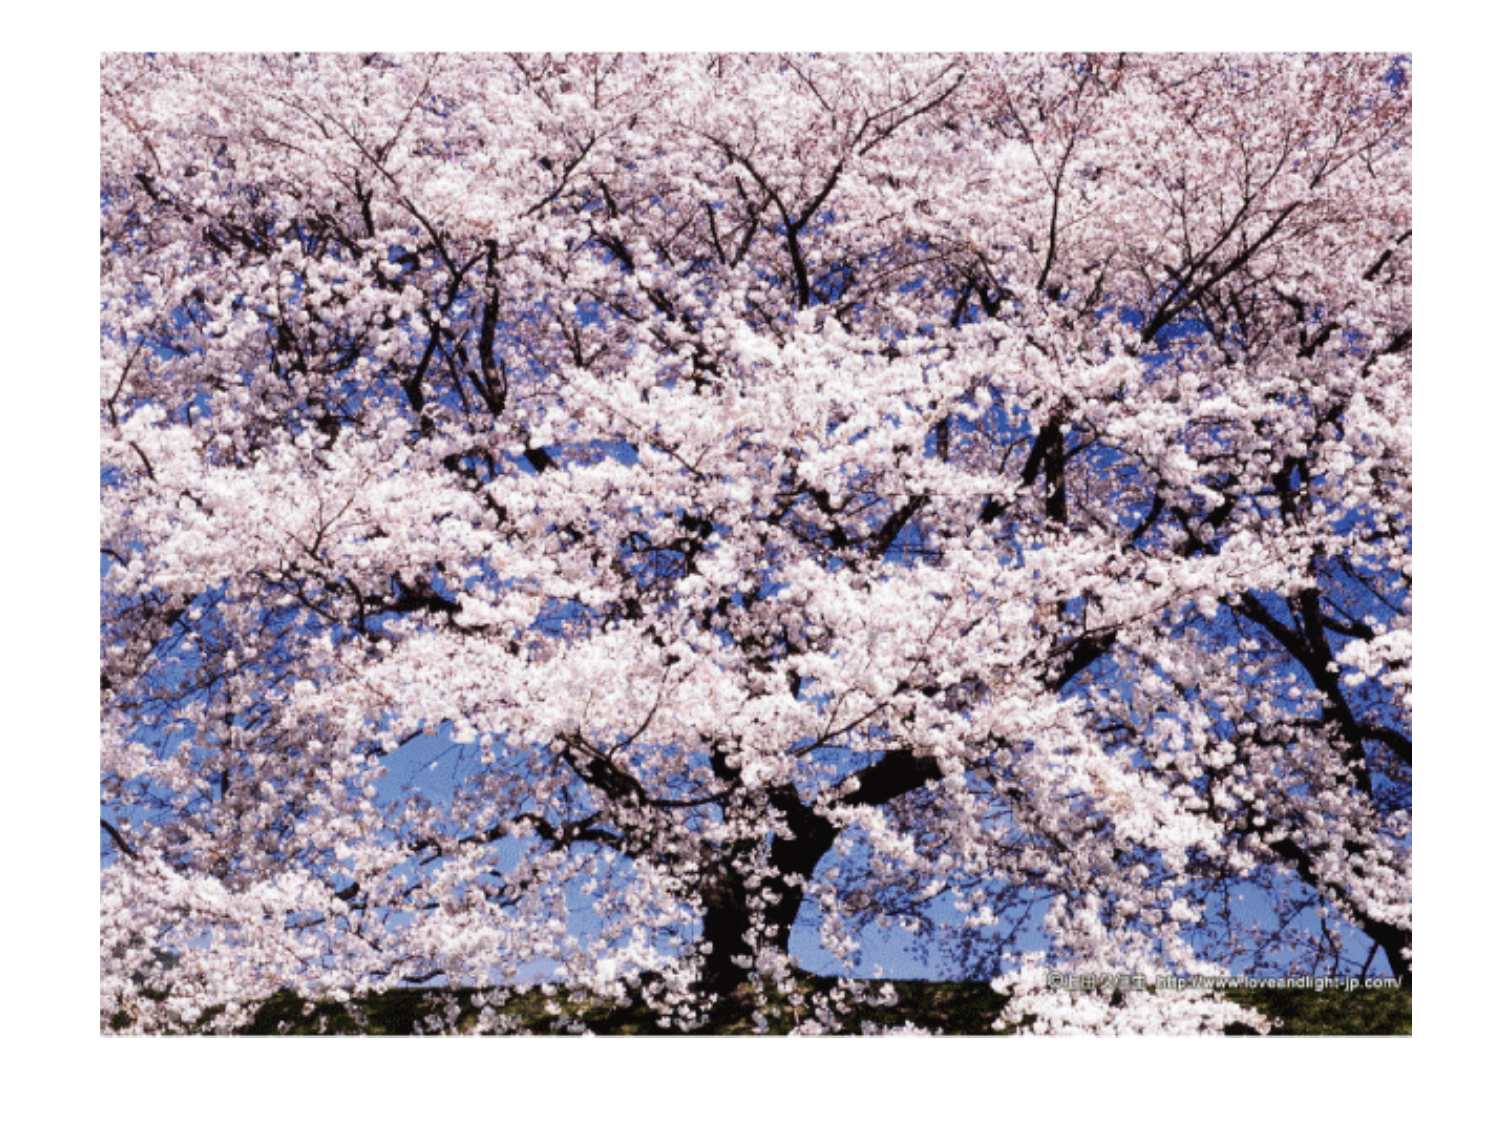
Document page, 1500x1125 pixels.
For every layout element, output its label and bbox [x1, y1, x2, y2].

picture [100, 51, 1412, 1038]
